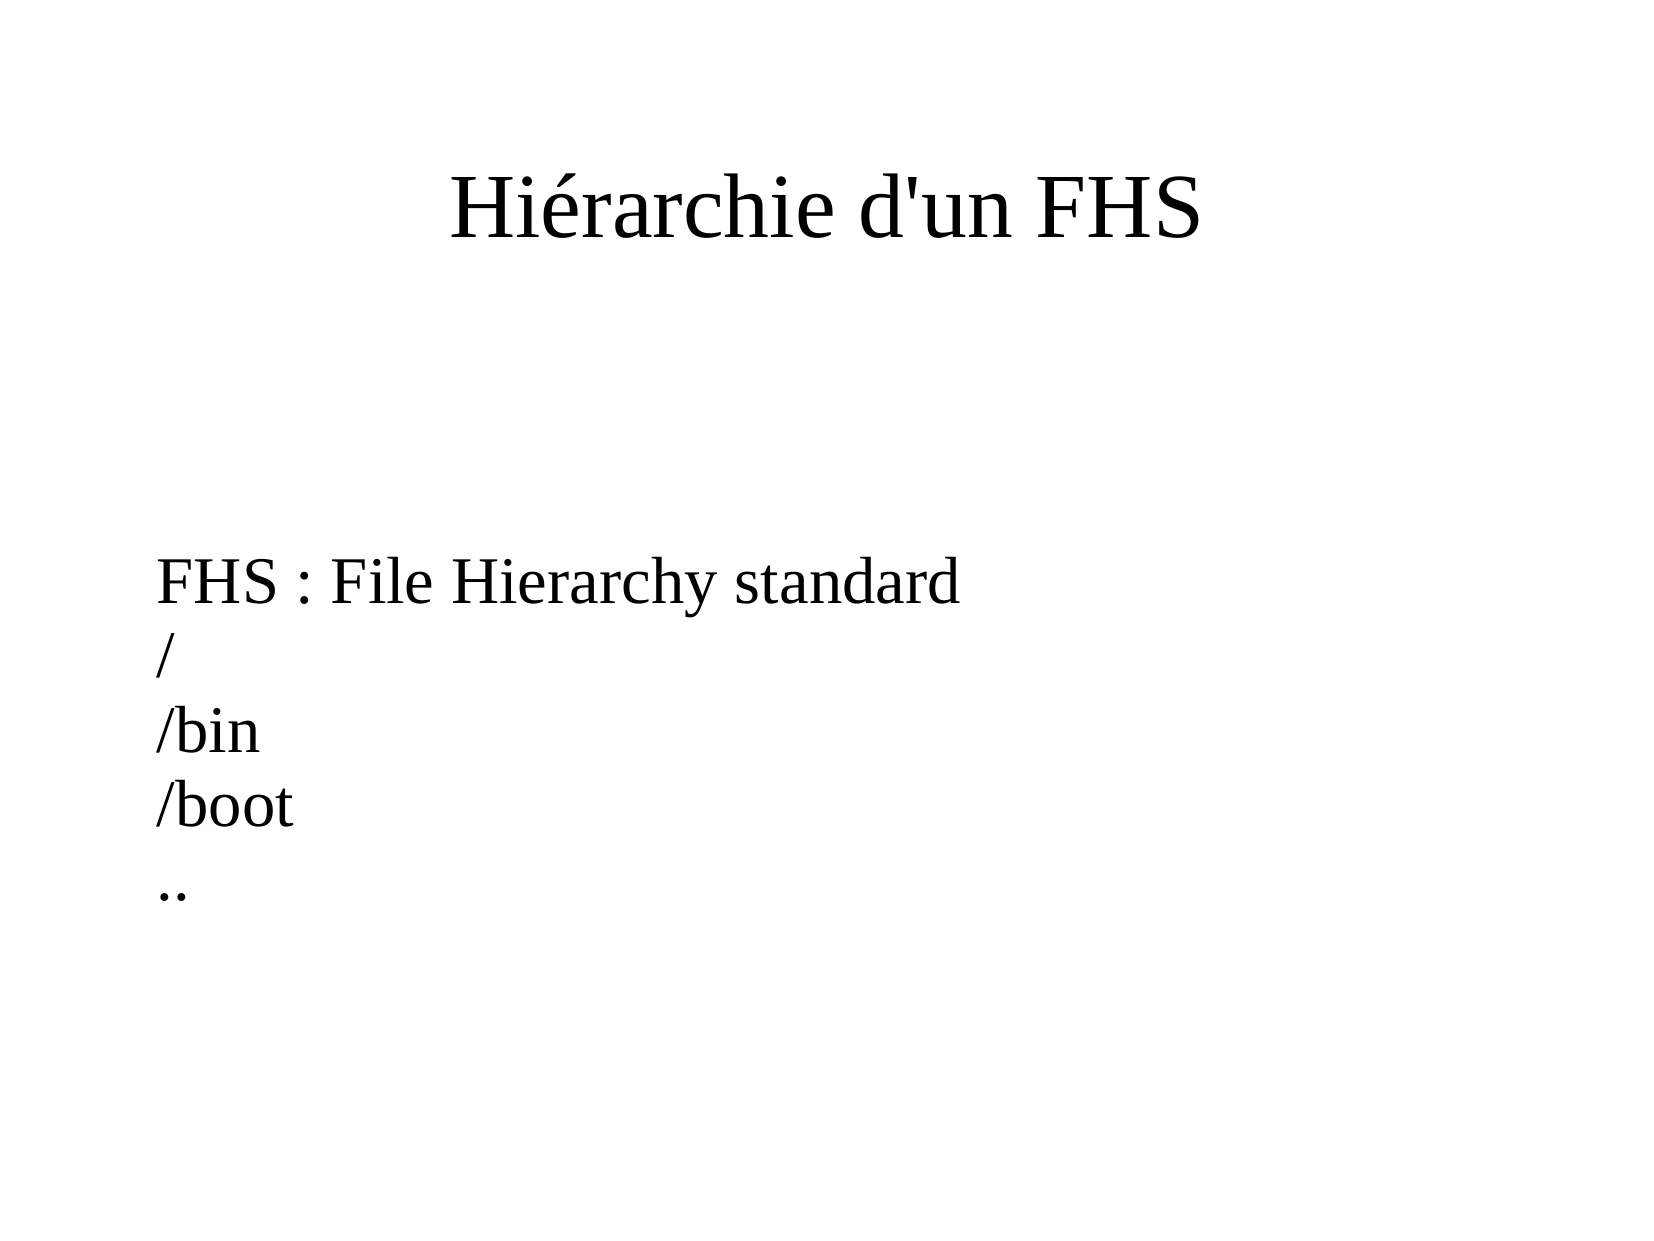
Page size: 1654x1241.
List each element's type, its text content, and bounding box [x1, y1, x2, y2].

title Hiérarchie d'un FHS [121, 102, 1534, 311]
subtitle FHS : File Hierarchy standard / /bin /boot .. [121, 338, 1534, 1121]
